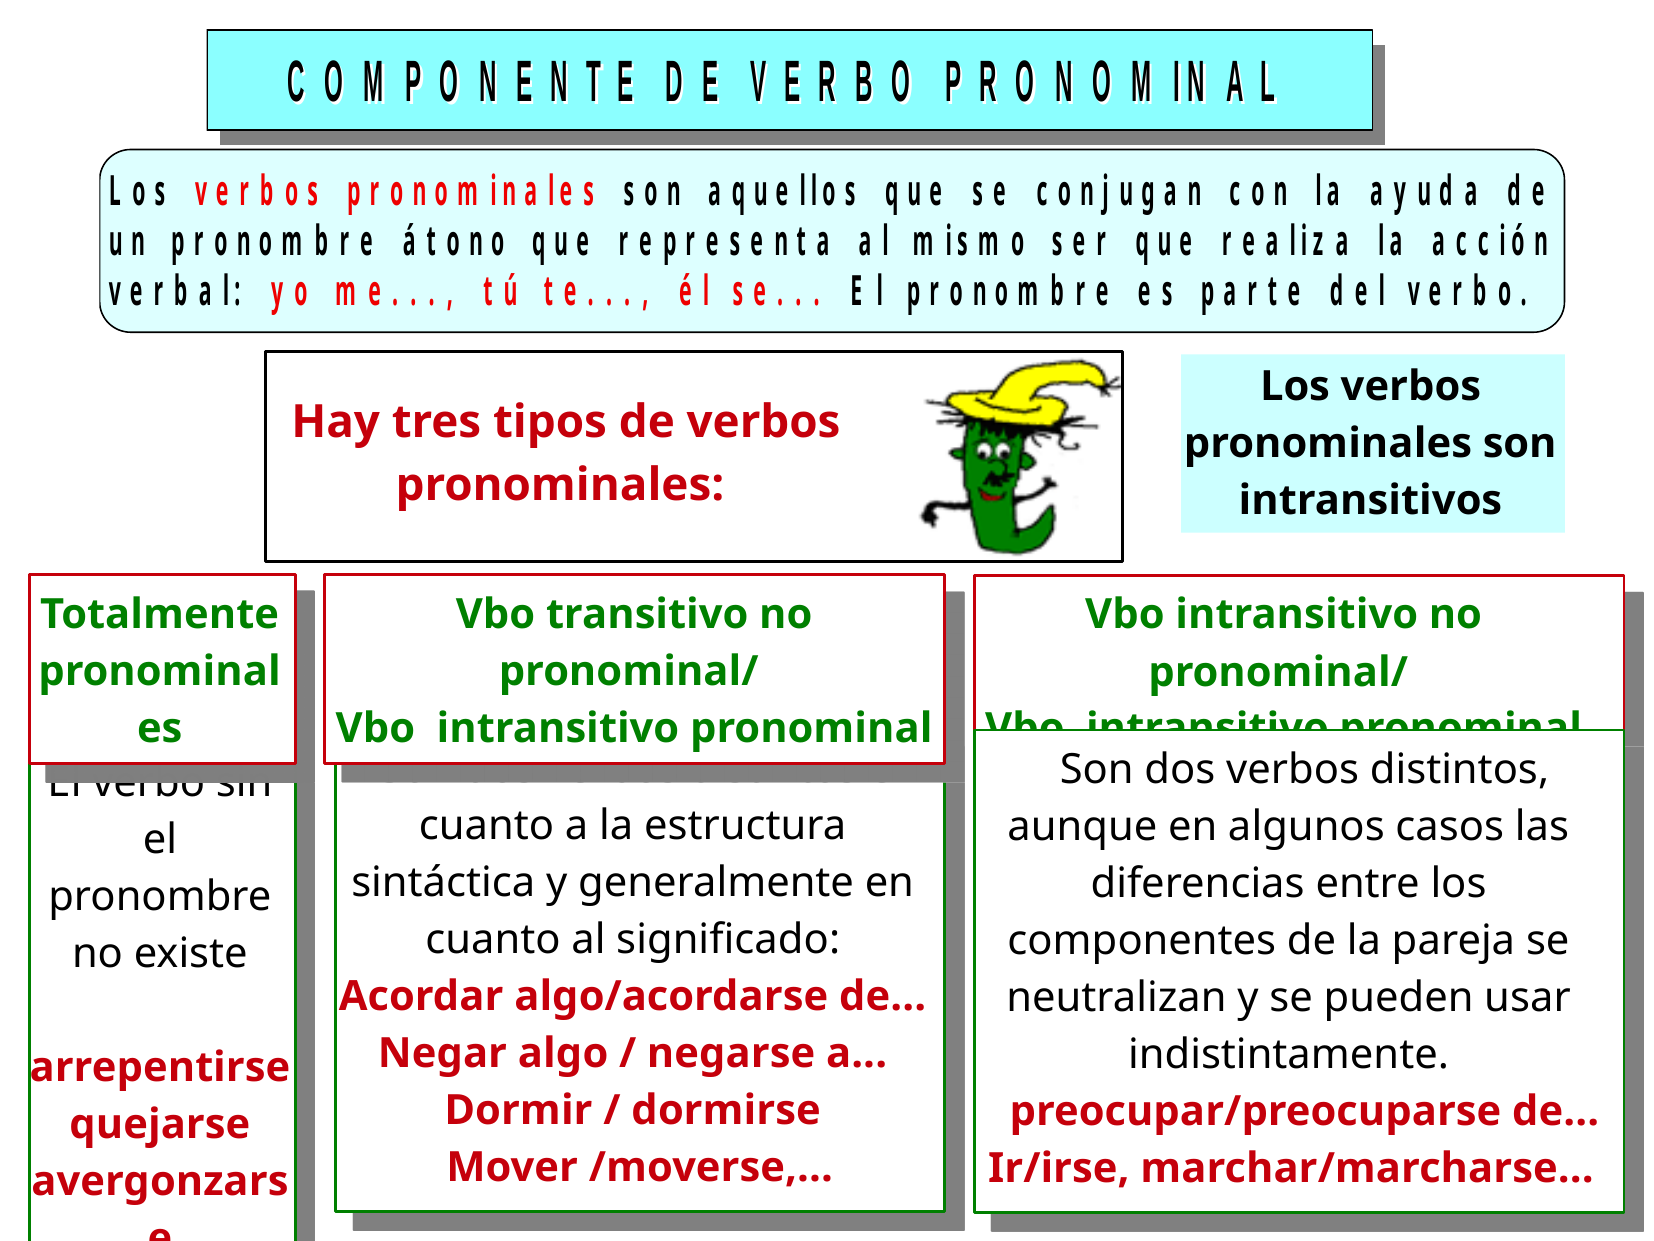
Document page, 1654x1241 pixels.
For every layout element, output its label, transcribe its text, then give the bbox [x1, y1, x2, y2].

text_box Son dos verbos distintos, aunque en algunos casos las diferencias entre los componentes de la pareja se neutralizan y se pueden usar indistintamente. preocupar/preocuparse de... Ir/irse, marchar/marcharse... [974, 729, 1625, 1213]
text_box Vbo transitivo no pronominal/ Vbo intransitivo pronominal [324, 574, 945, 710]
picture [99, 29, 1568, 336]
text_box Son dos verbos distintos en cuanto a la estructura sintáctica y generalmente en cuanto al significado: Acordar algo/acordarse de... Negar algo / negarse a... Dormir / dormirse Mover /moverse,... [335, 765, 945, 1212]
text_box Totalmente pronominales [29, 574, 296, 709]
text_box Los verbos pronominales son intransitivos [1181, 354, 1565, 533]
text_box Vbo intransitivo no pronominal/ Vbo intransitivo pronominal [974, 575, 1625, 710]
text_box Hay tres tipos de verbos pronominales: [265, 351, 1123, 562]
text_box El verbo sin el pronombre no existe arrepentirse quejarse avergonzarse resignarse... [29, 765, 296, 1182]
